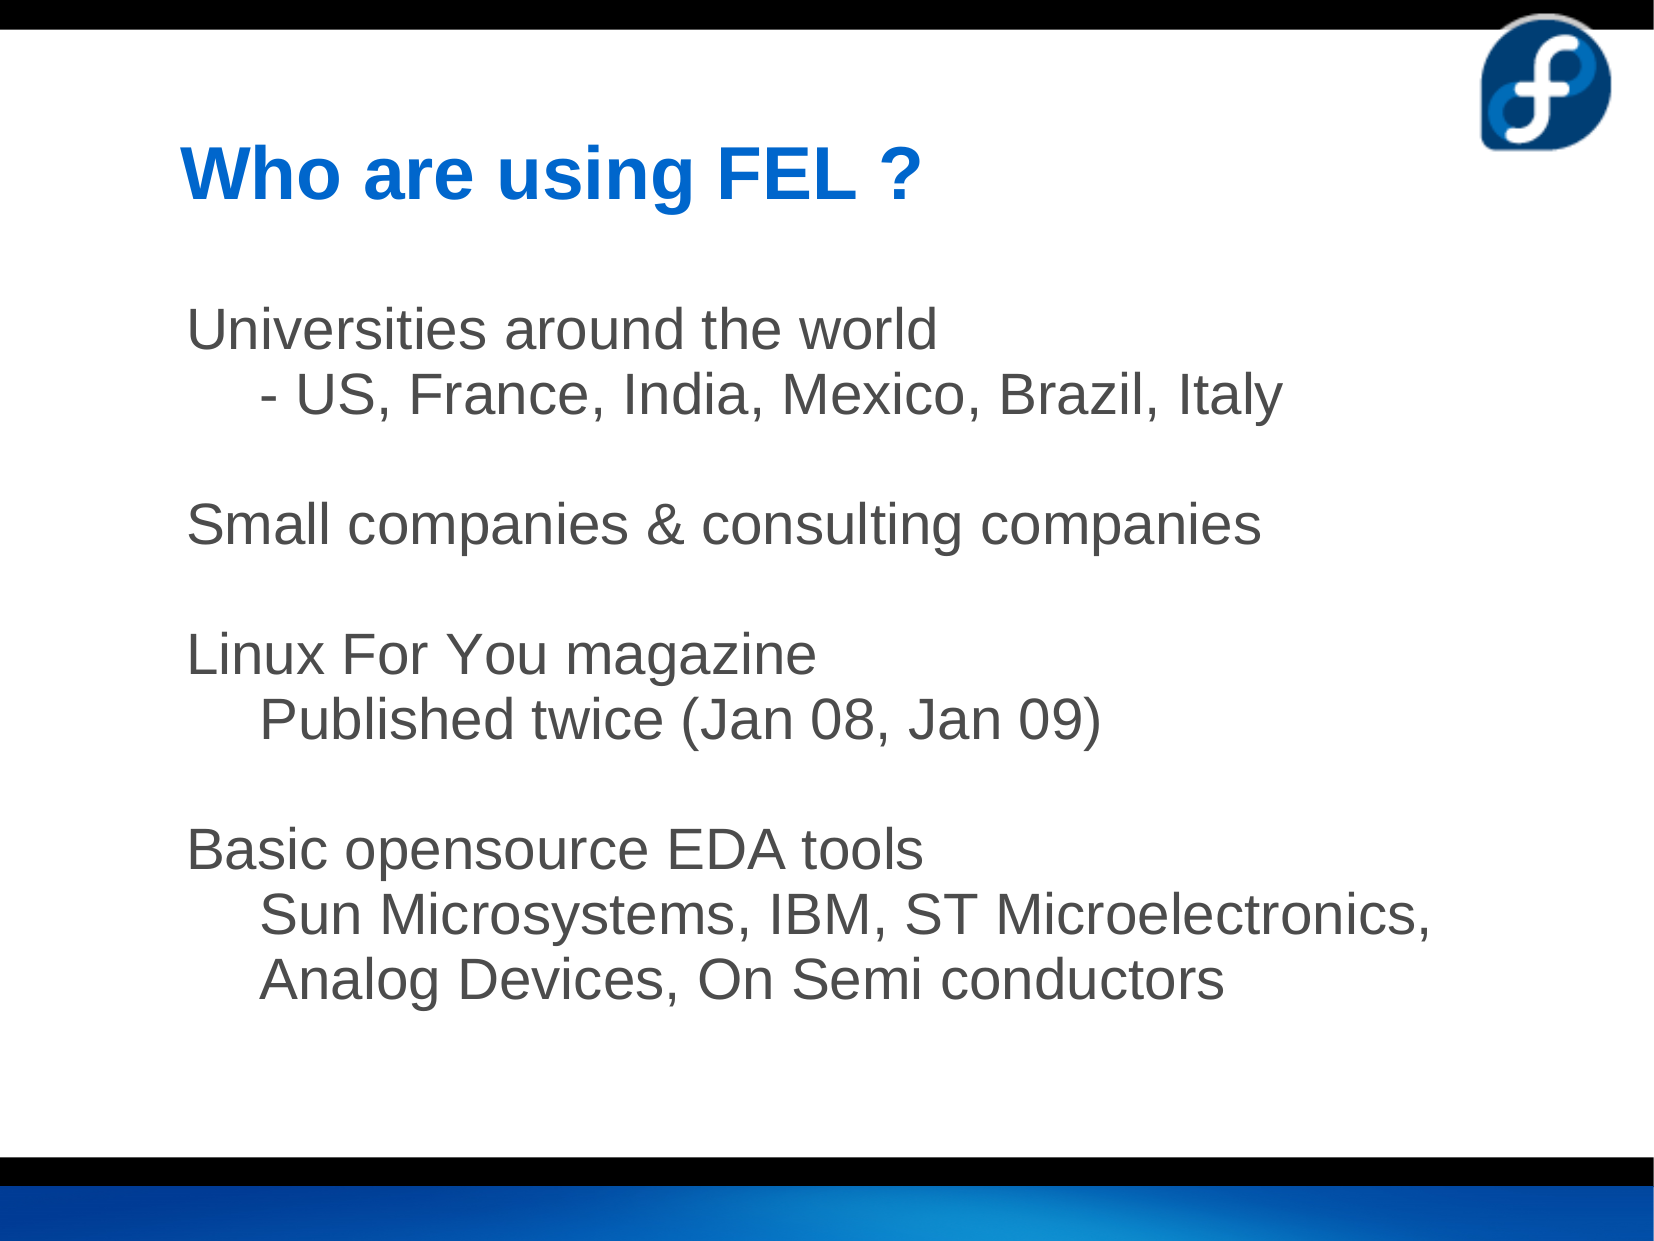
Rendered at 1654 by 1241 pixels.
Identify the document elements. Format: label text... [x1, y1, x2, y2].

text_box Universities around the world - US, France, India, Mexico, Brazil, Italy Small companies & consulting companies Linux For You magazine Published twice (Jan 08, Jan 09) Basic opensource EDA tools Sun Microsystems, IBM, ST Microelectronics, Analog Devices, On Semi conductors [171, 289, 1464, 1020]
text_box Who are using FEL ? [165, 124, 942, 223]
picture [0, 1186, 1654, 1241]
picture [838, 12, 1622, 254]
